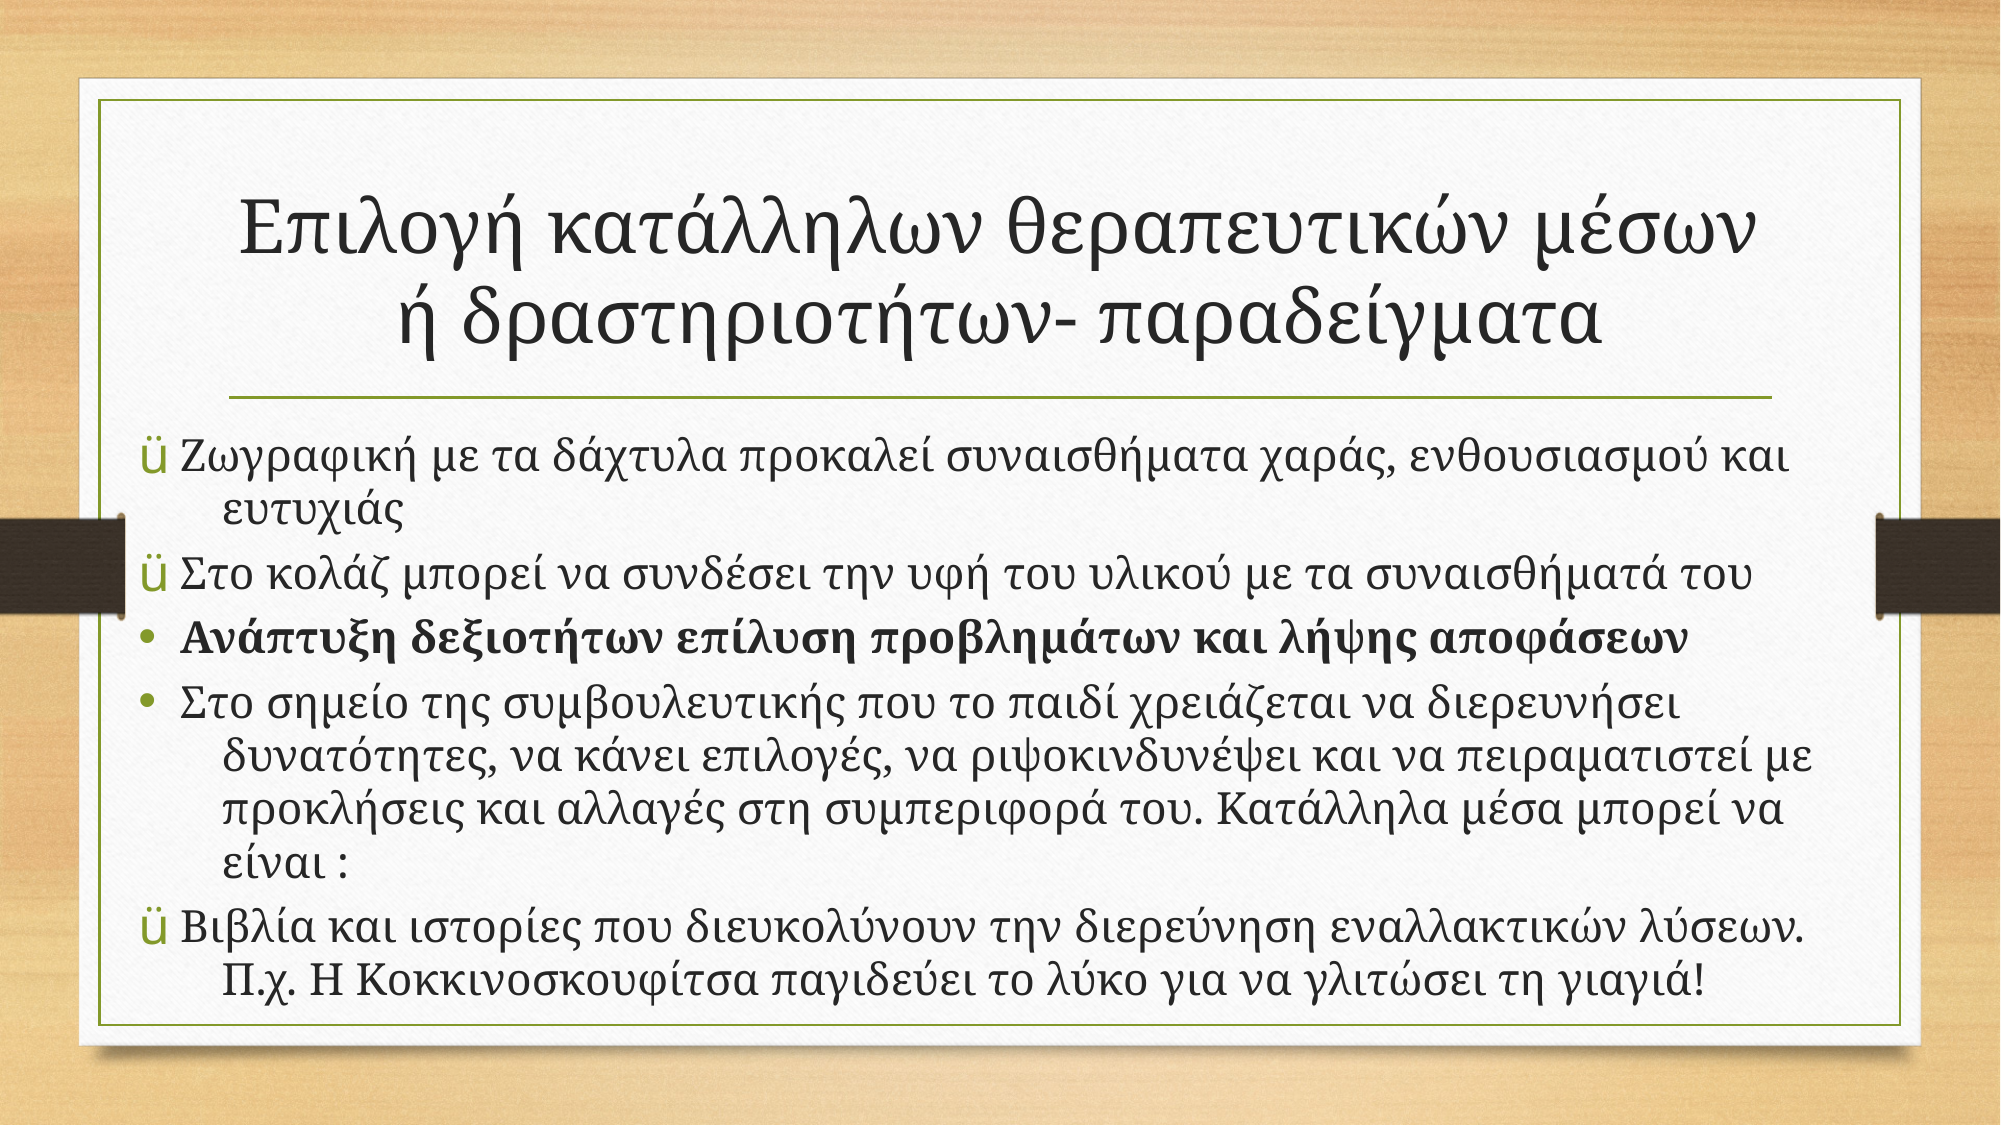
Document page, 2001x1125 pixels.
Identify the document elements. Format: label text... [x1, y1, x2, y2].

title Επιλογή κατάλληλων θεραπευτικών μέσων ή δραστηριοτήτων- παραδείγματα [212, 161, 1788, 376]
list Ζωγραφική με τα δάχτυλα προκαλεί συναισθήματα χαράς, ενθουσιασμού και ευτυχιάς Στο κολάζ μπορεί να συνδέσει την υφή του υλικού με τα συναισθήματά του Ανάπτυξη δεξιοτήτων επίλυση προβλημάτων και λήψης αποφάσεων Στο σημείο της συμβουλευτικής που το παιδί χρειάζεται να διερευνήσει δυνατότητες, να κάνει επιλογές, να ριψοκινδυνέψει και να πειραματιστεί με προκλήσεις και αλλαγές στη συμπεριφορά του. Κατάλληλα μέσα μπορεί να είναι : Βιβλία και ιστορίες που διευκολύνουν την διερεύνηση εναλλακτικών λύσεων. Π.χ. Η Κοκκινοσκουφίτσα παγιδεύει το λύκο για να γλιτώσει τη γιαγιά! [123, 419, 1891, 1021]
